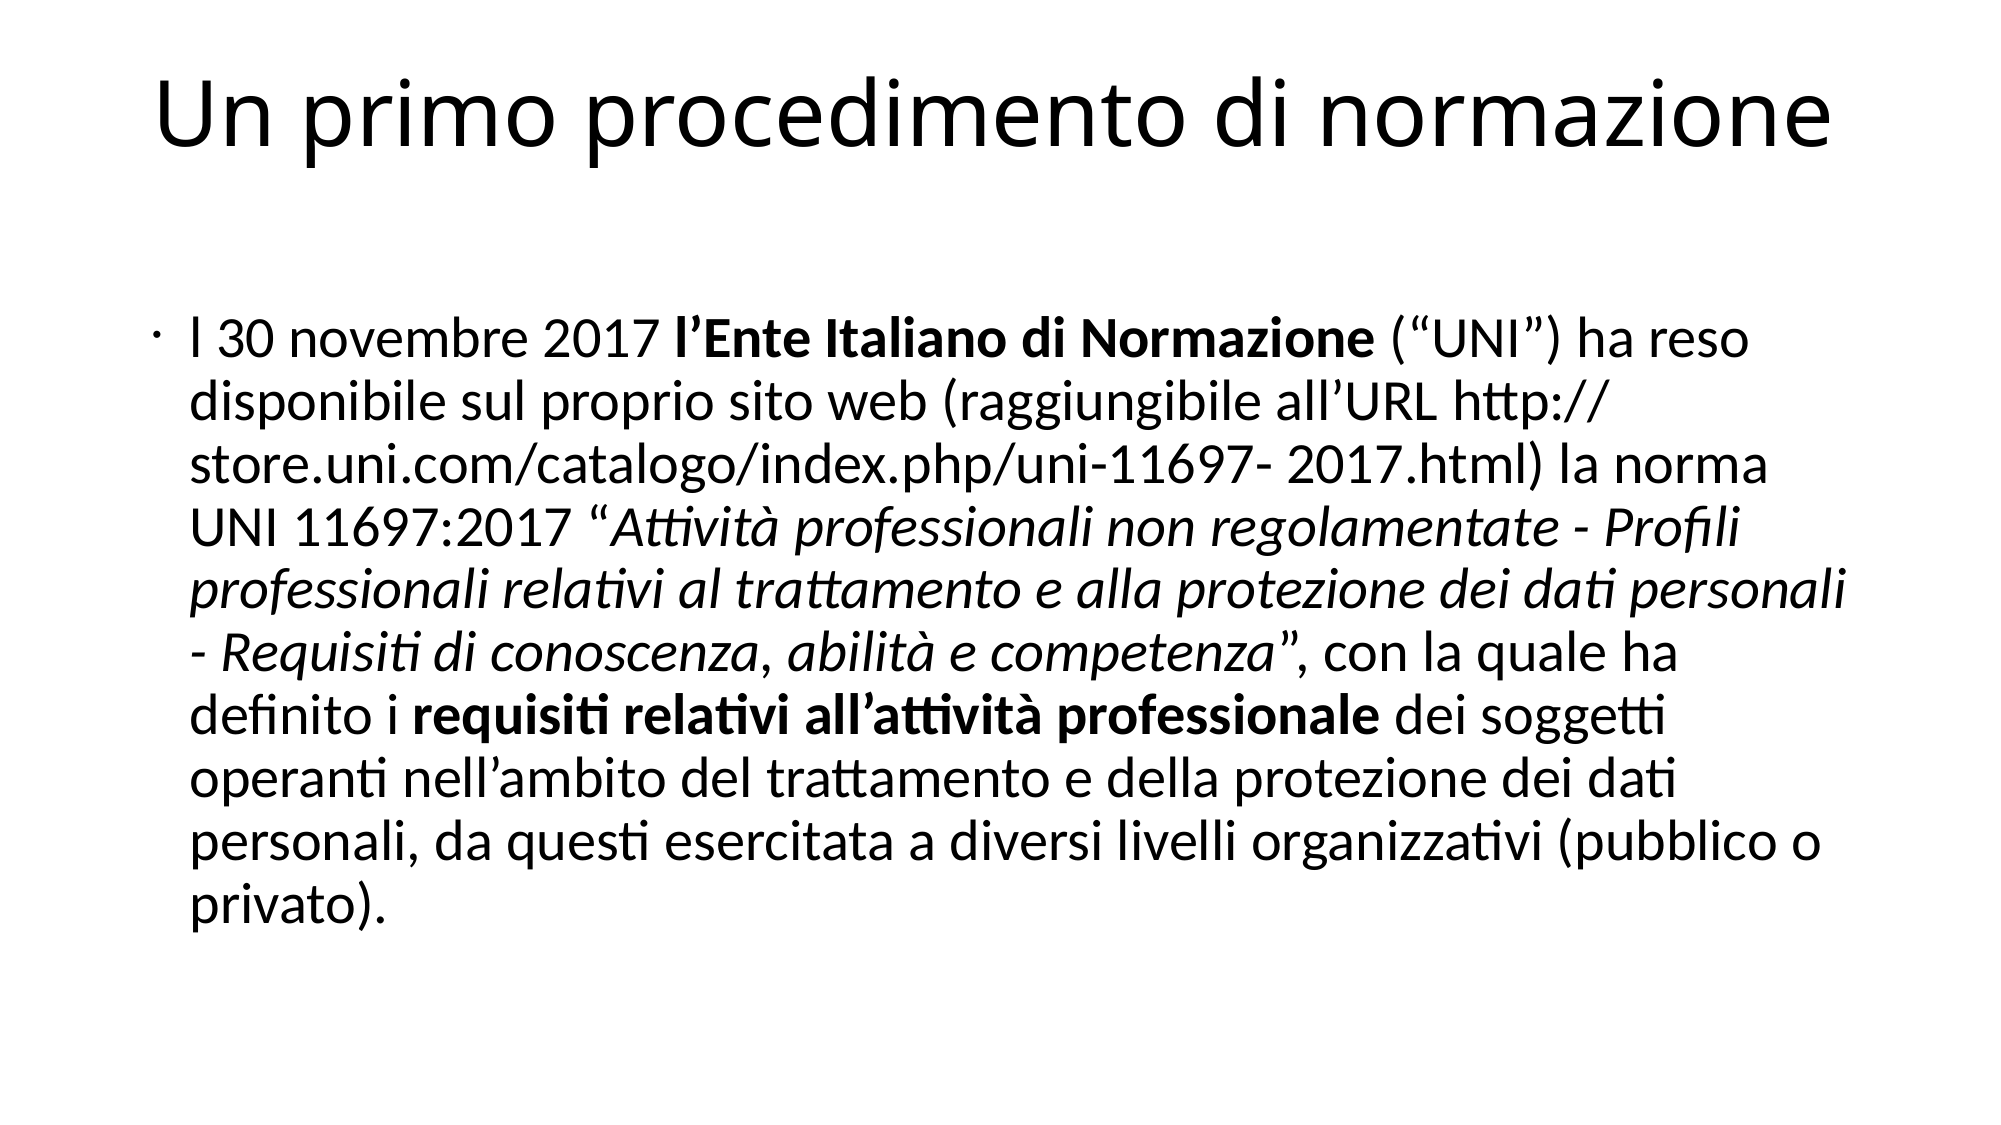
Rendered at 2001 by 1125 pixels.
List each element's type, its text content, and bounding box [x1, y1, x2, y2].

list l 30 novembre 2017 l’Ente Italiano di Normazione (“UNI”) ha reso disponibile sul proprio sito web (raggiungibile all’URL http://store.uni.com/catalogo/index.php/uni-11697- 2017.html) la norma UNI 11697:2017 “Attività professionali non regolamentate - Profili professionali relativi al trattamento e alla protezione dei dati personali - Requisiti di conoscenza, abilità e competenza”, con la quale ha definito i requisiti relativi all’attività professionale dei soggetti operanti nell’ambito del trattamento e della protezione dei dati personali, da questi esercitata a diversi livelli organizzativi (pubblico o privato). [137, 299, 1863, 1014]
title Un primo procedimento di normazione [137, 59, 1863, 278]
